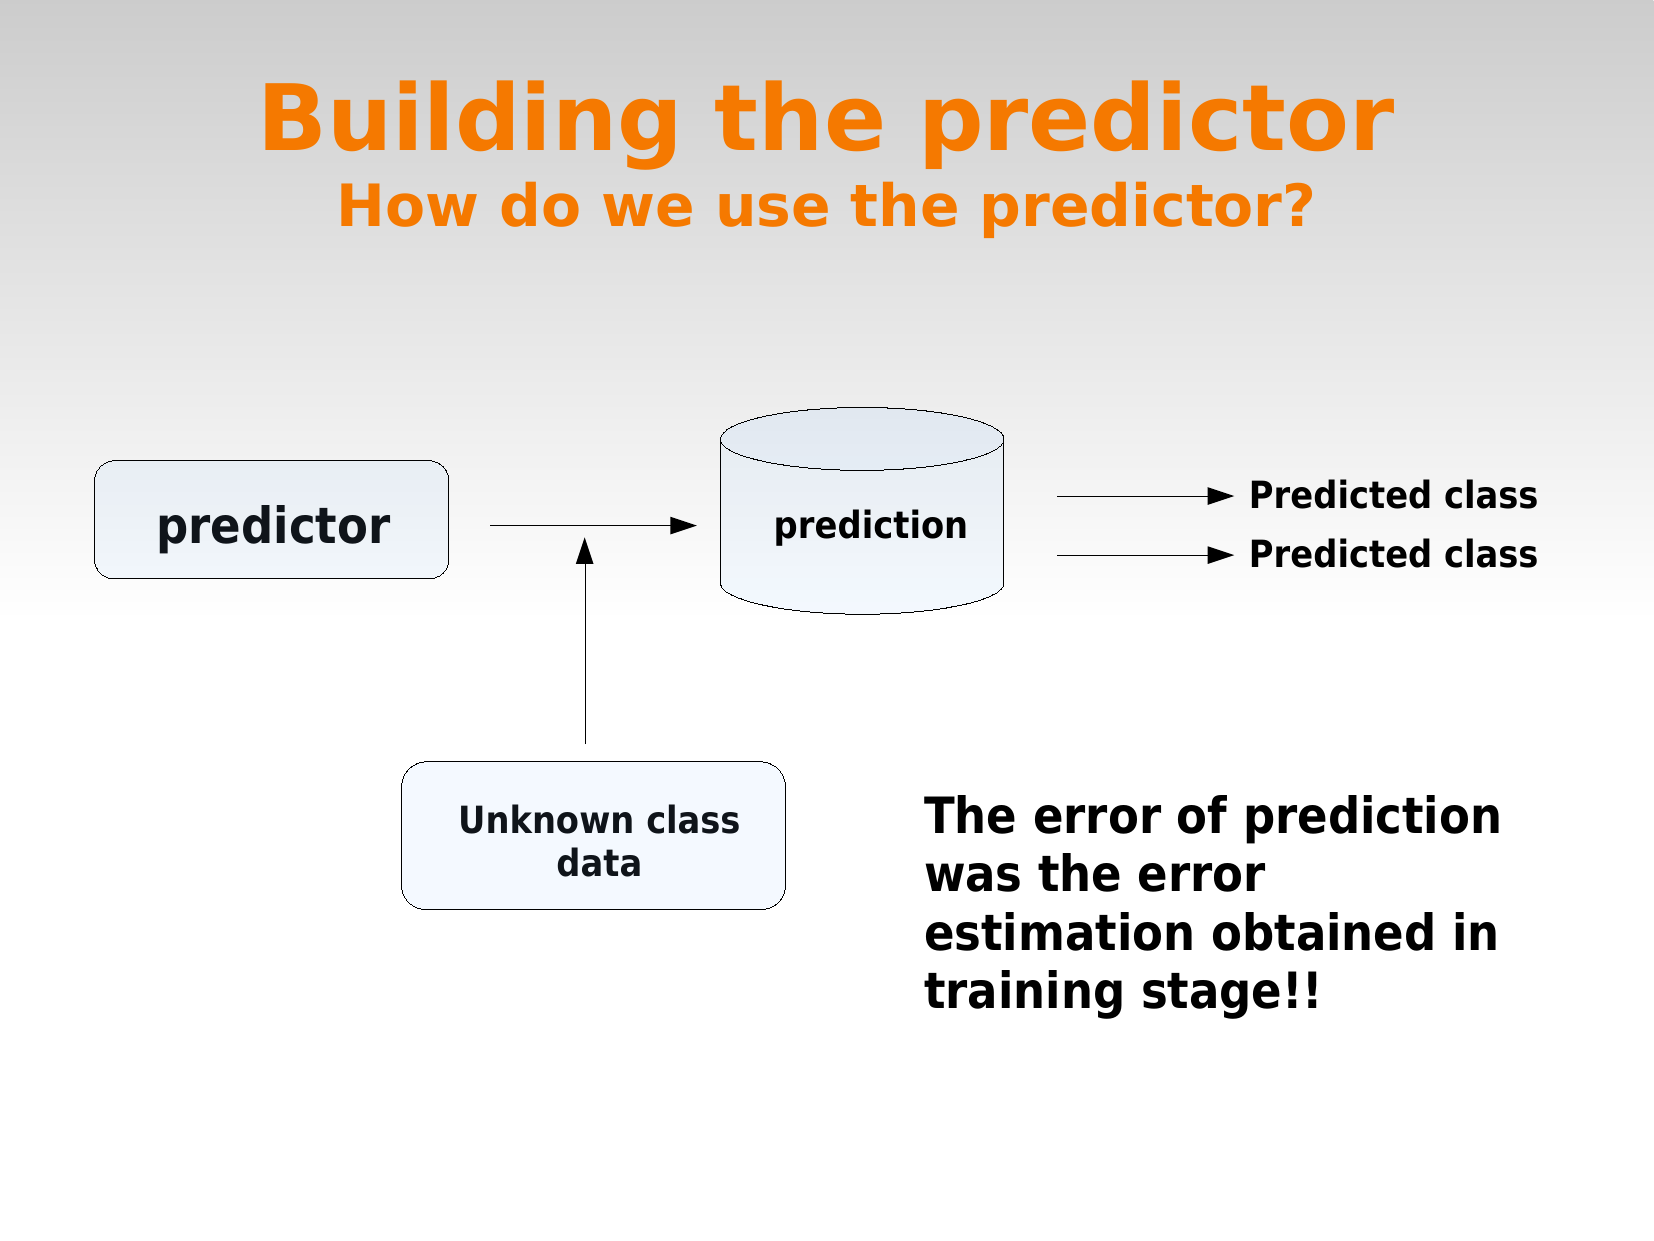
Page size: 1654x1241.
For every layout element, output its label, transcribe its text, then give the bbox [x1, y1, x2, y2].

text_box [401, 761, 786, 910]
text_box [720, 442, 1004, 615]
title Building the predictor How do we use the predictor? [82, 49, 1571, 257]
text_box control 11.28578155 7.787503325 7.487539205 9.489979282 5.000099854 8.358097049 7.187245349 5.645994428 7.138444163 4.697298725 7.430761532 [720, 407, 1004, 471]
text_box The error of prediction was the error estimation obtained in training stage!! [909, 779, 1560, 1028]
text_box [94, 460, 449, 579]
text_box Predicted class [1234, 466, 1589, 525]
text_box Predicted class [1234, 525, 1589, 584]
text_box prediction [744, 496, 999, 556]
